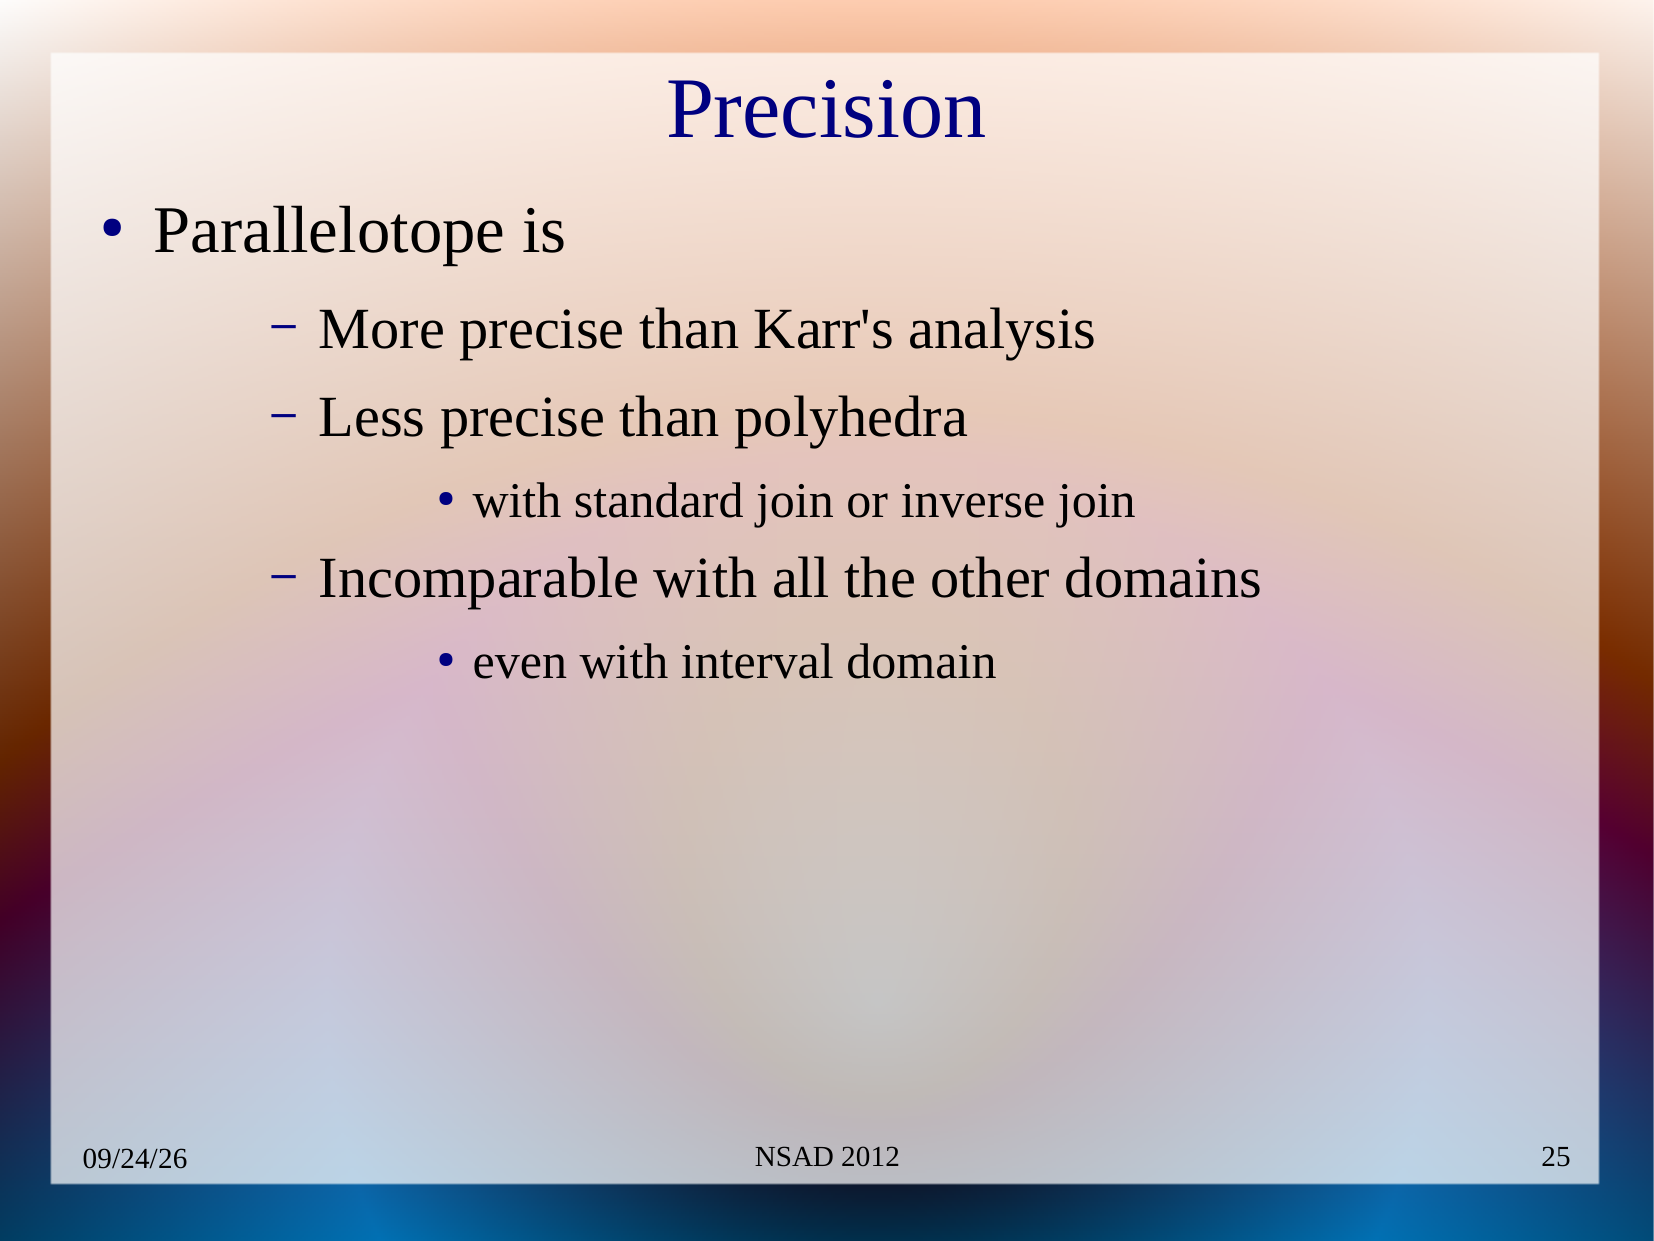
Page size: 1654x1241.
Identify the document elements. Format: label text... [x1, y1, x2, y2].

picture [0, 0, 1654, 1241]
title Precision [82, 60, 1571, 156]
list Parallelotope is More precise than Karr's analysis Less precise than polyhedra with standard join or inverse join Incomparable with all the other domains even with interval domain [82, 192, 1571, 1125]
